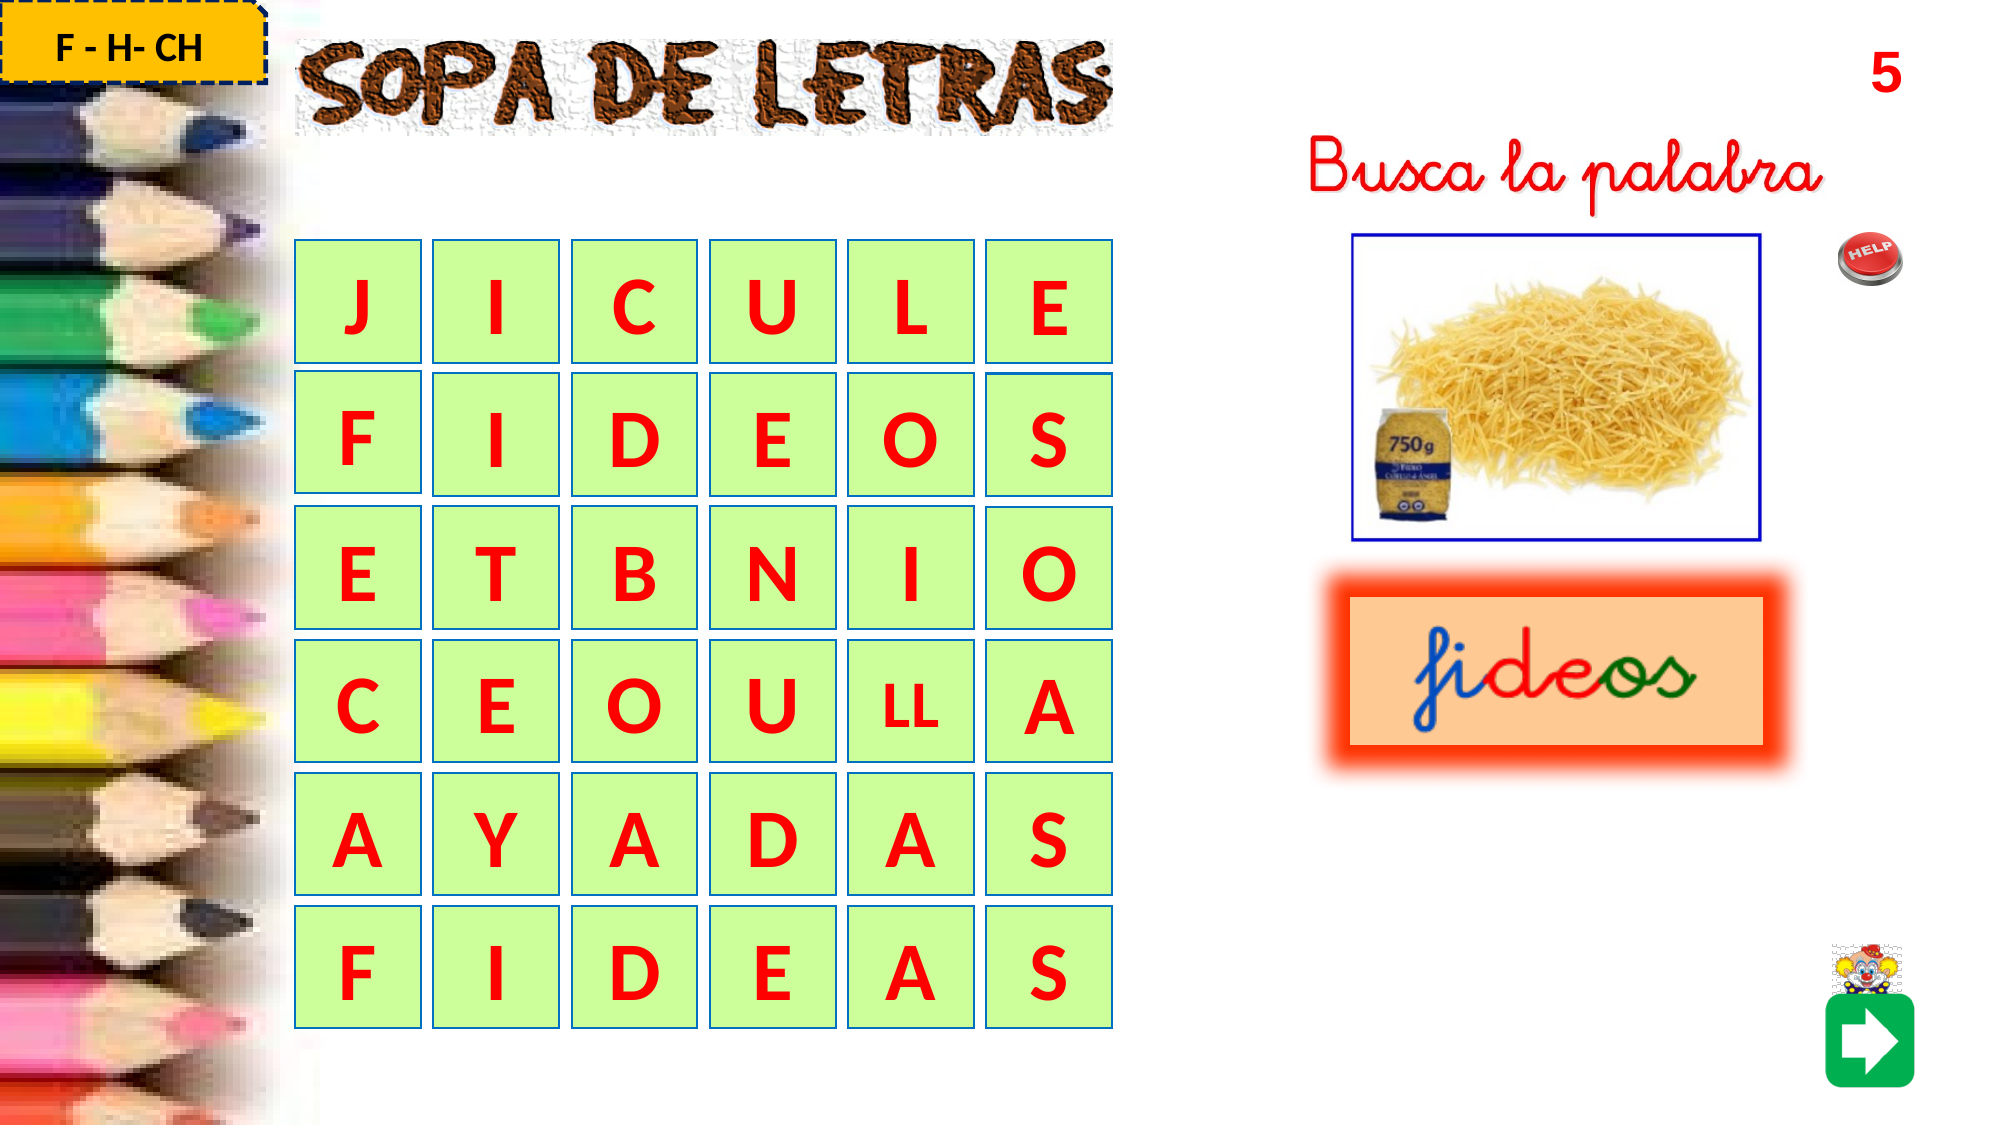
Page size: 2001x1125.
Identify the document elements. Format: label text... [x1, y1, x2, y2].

text_box I [433, 240, 560, 363]
picture [0, 0, 2001, 1125]
text_box A [848, 772, 974, 895]
text_box I [433, 373, 560, 496]
text_box C [571, 240, 698, 363]
text_box O [848, 373, 974, 496]
text_box A [571, 772, 698, 895]
text_box L [848, 240, 974, 363]
text_box U [709, 639, 836, 762]
text_box A [848, 905, 974, 1028]
text_box D [571, 373, 698, 496]
text_box E [709, 905, 836, 1028]
text_box Y [433, 772, 560, 895]
text_box T [433, 506, 560, 629]
text_box N [709, 506, 836, 629]
text_box B [571, 506, 698, 629]
text_box F [295, 370, 421, 494]
text_box S [986, 373, 1113, 496]
text_box O [986, 506, 1113, 629]
text_box S [986, 772, 1113, 895]
text_box U [709, 240, 836, 363]
text_box A [295, 772, 421, 895]
text_box E [986, 240, 1113, 363]
text_box J [295, 240, 421, 363]
text_box S [986, 905, 1113, 1029]
text_box F - H- CH [0, 0, 266, 83]
text_box E [709, 373, 836, 496]
text_box E [295, 506, 421, 629]
text_box D [709, 772, 836, 895]
text_box O [571, 639, 698, 762]
text_box I [433, 905, 560, 1028]
text_box LL [848, 639, 974, 762]
text_box F [295, 905, 421, 1028]
text_box A [986, 639, 1113, 762]
text_box E [433, 639, 560, 762]
text_box 5 [1855, 27, 1934, 112]
text_box D [571, 905, 698, 1028]
text_box C [295, 639, 421, 762]
text_box I [848, 506, 974, 629]
